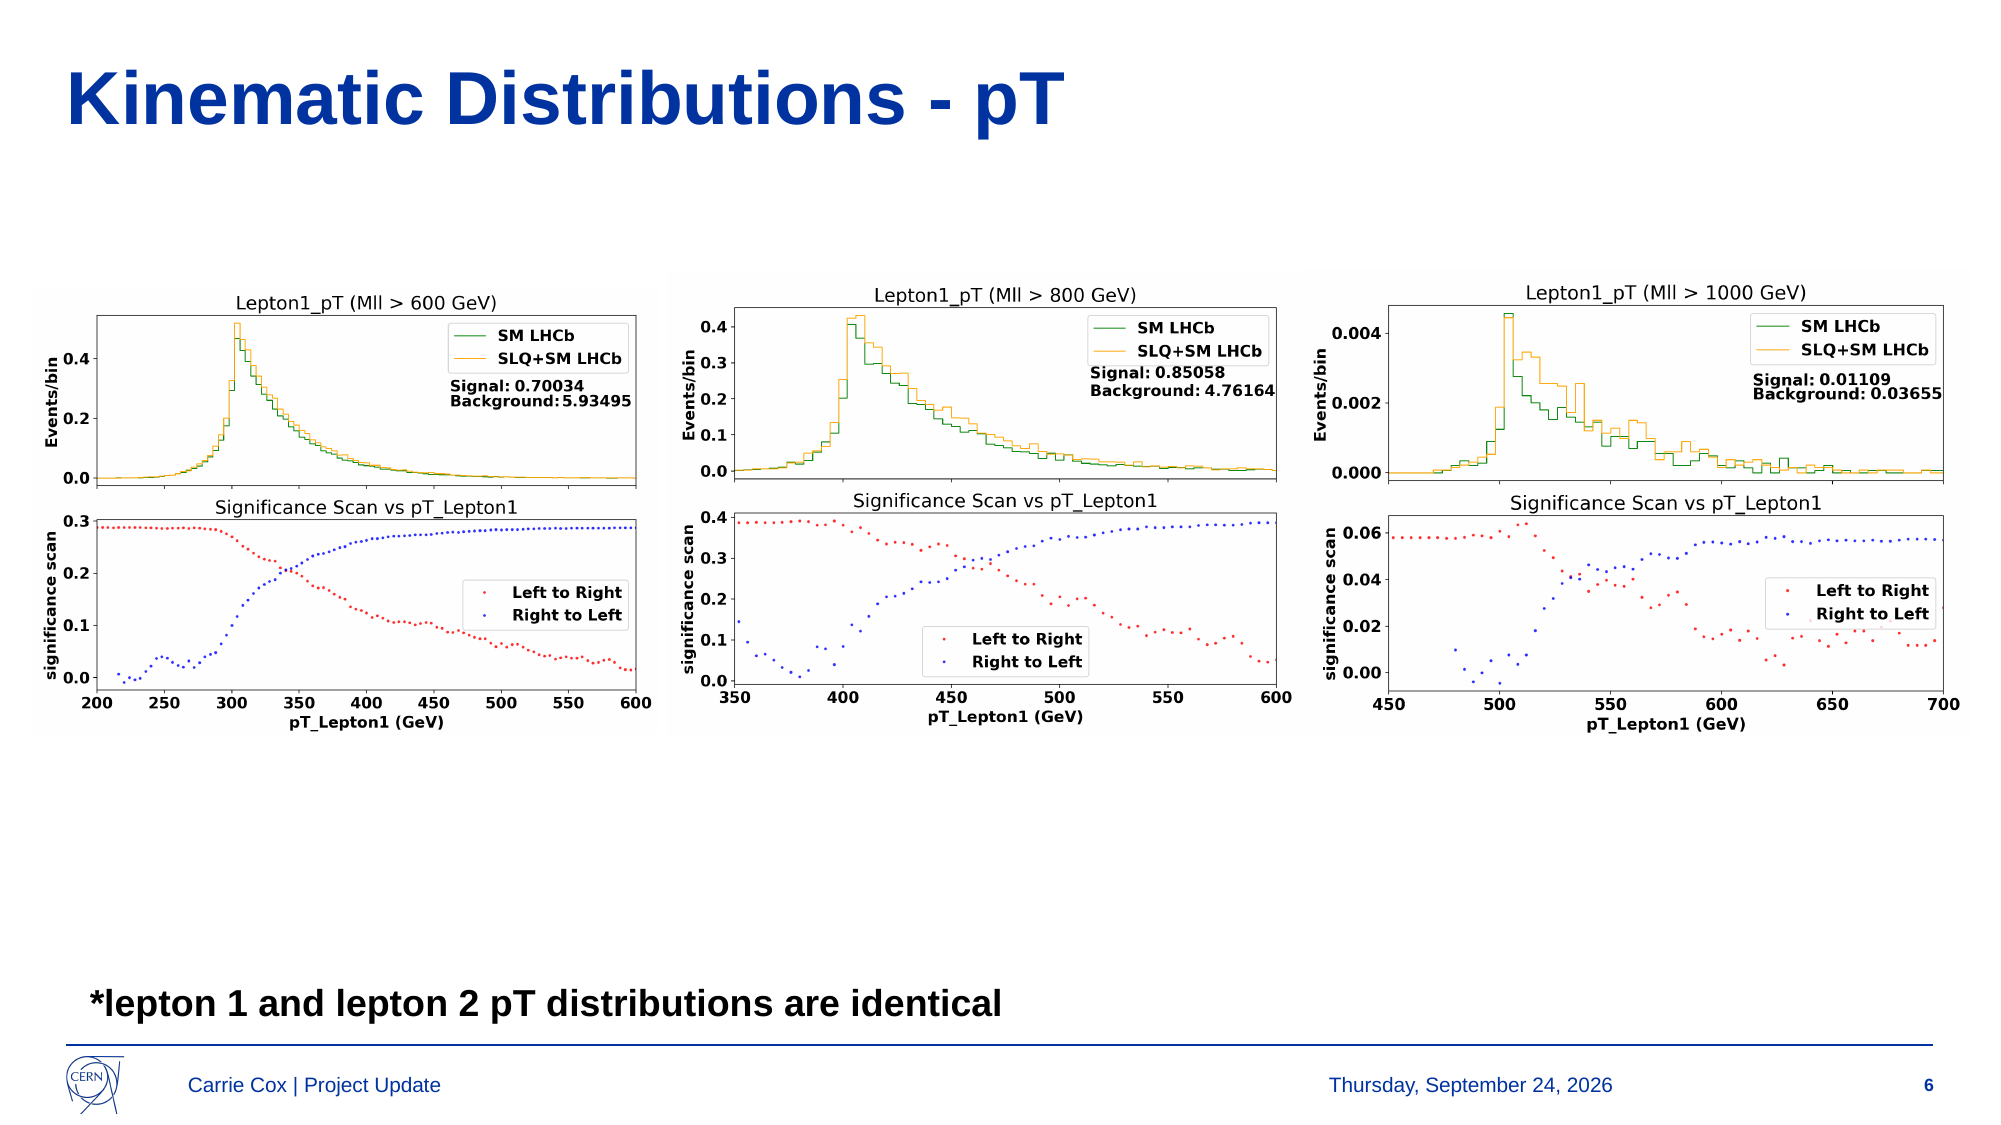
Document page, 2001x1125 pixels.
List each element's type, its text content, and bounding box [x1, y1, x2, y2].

text_box *lepton 1 and lepton 2 pT distributions are identical [75, 975, 1066, 1074]
picture [30, 286, 658, 736]
picture [667, 268, 1972, 736]
title Kinematic Distributions - pT [66, 59, 1934, 238]
footer Carrie Cox | Project Update [187, 1053, 1302, 1114]
slide_number Friday, July 28, 2023 [1329, 1053, 1621, 1114]
slide_number <number> [1822, 1053, 1934, 1114]
